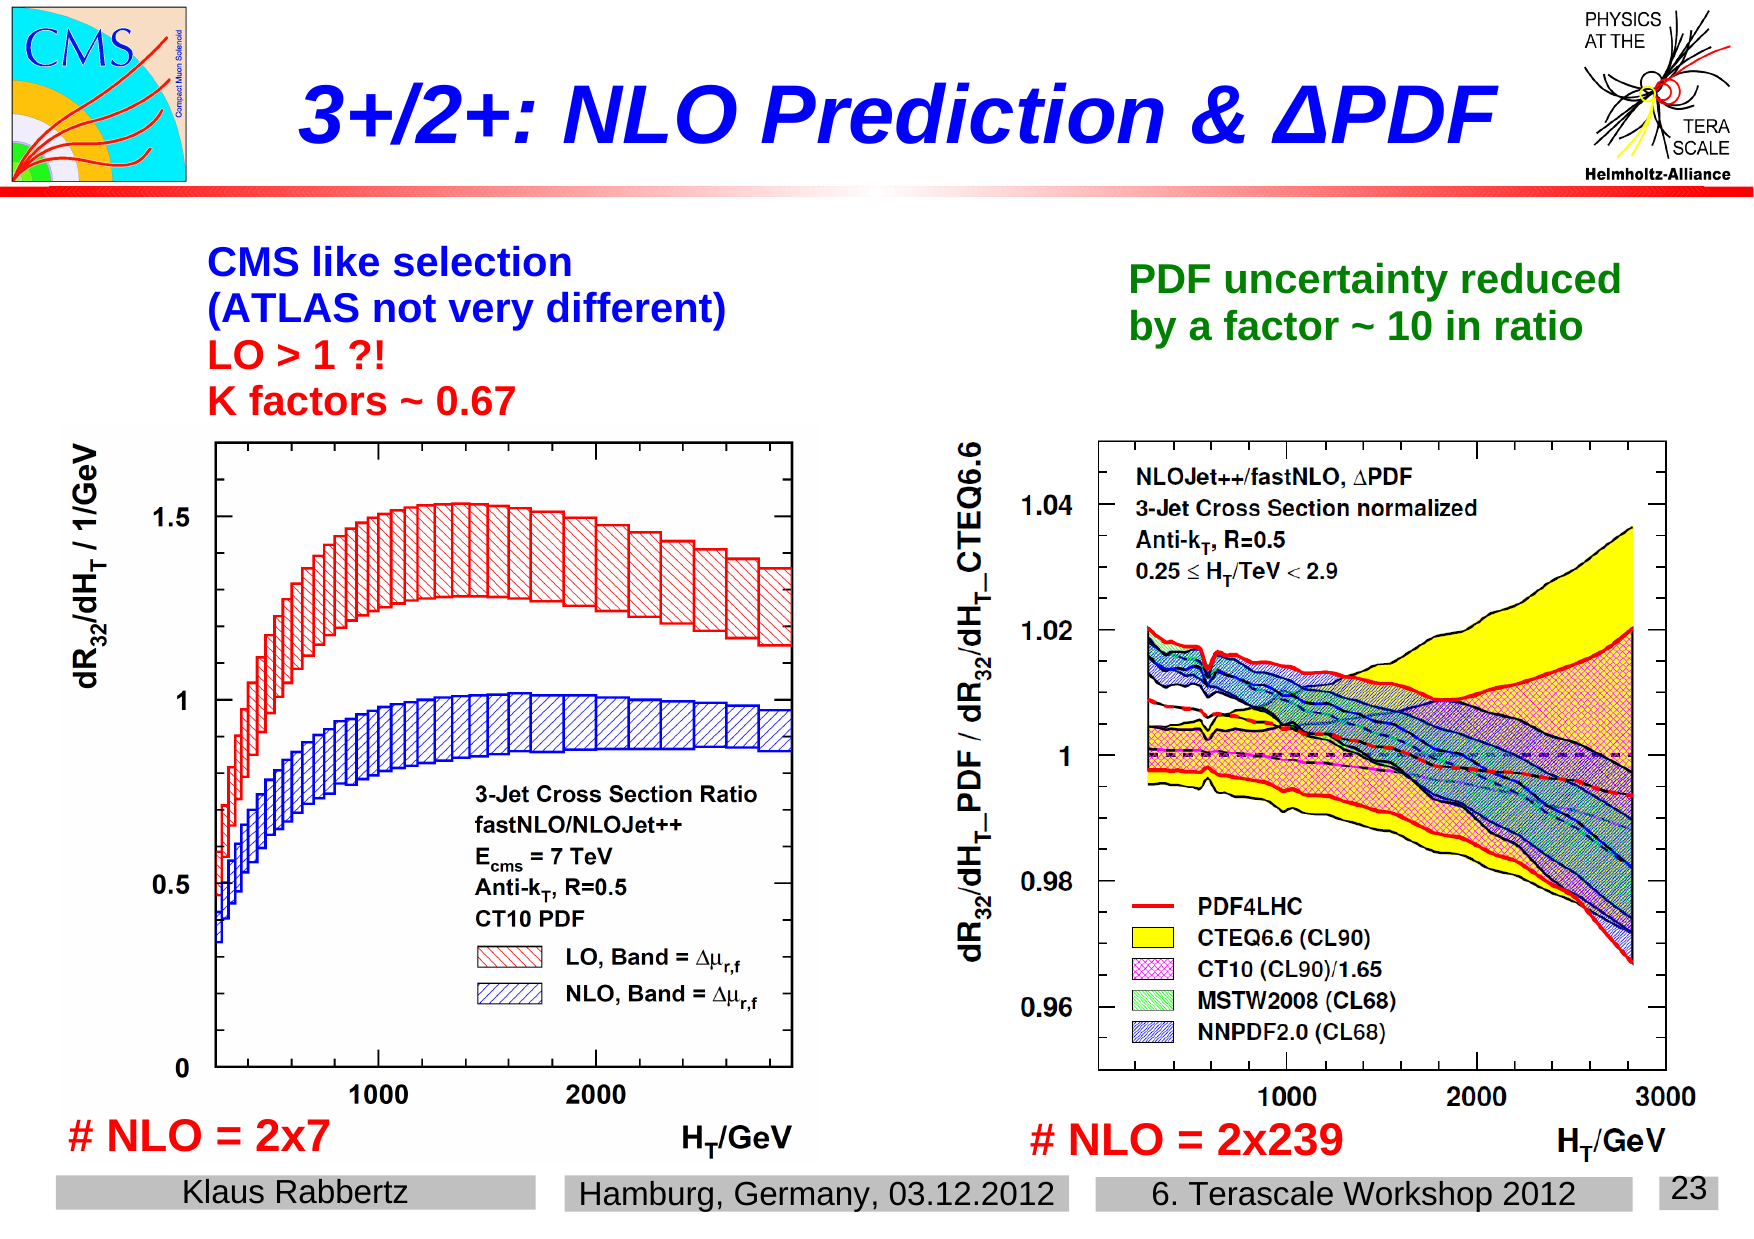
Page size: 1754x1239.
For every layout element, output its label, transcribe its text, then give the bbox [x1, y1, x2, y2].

title 3+/2+: NLO Prediction & ΔPDF [220, 16, 1575, 213]
picture [61, 424, 818, 1162]
text_box # NLO = 2x239 [1017, 1108, 1357, 1172]
picture [11, 6, 187, 182]
text_box # NLO = 2x7 [56, 1104, 344, 1168]
text_box CMS like selection (ATLAS not very different) LO > 1 ?! K factors ~ 0.67 [195, 232, 738, 424]
picture [946, 420, 1696, 1167]
text_box PDF uncertainty reduced by a factor ~ 10 in ratio [1116, 250, 1634, 356]
picture [1570, 3, 1744, 191]
